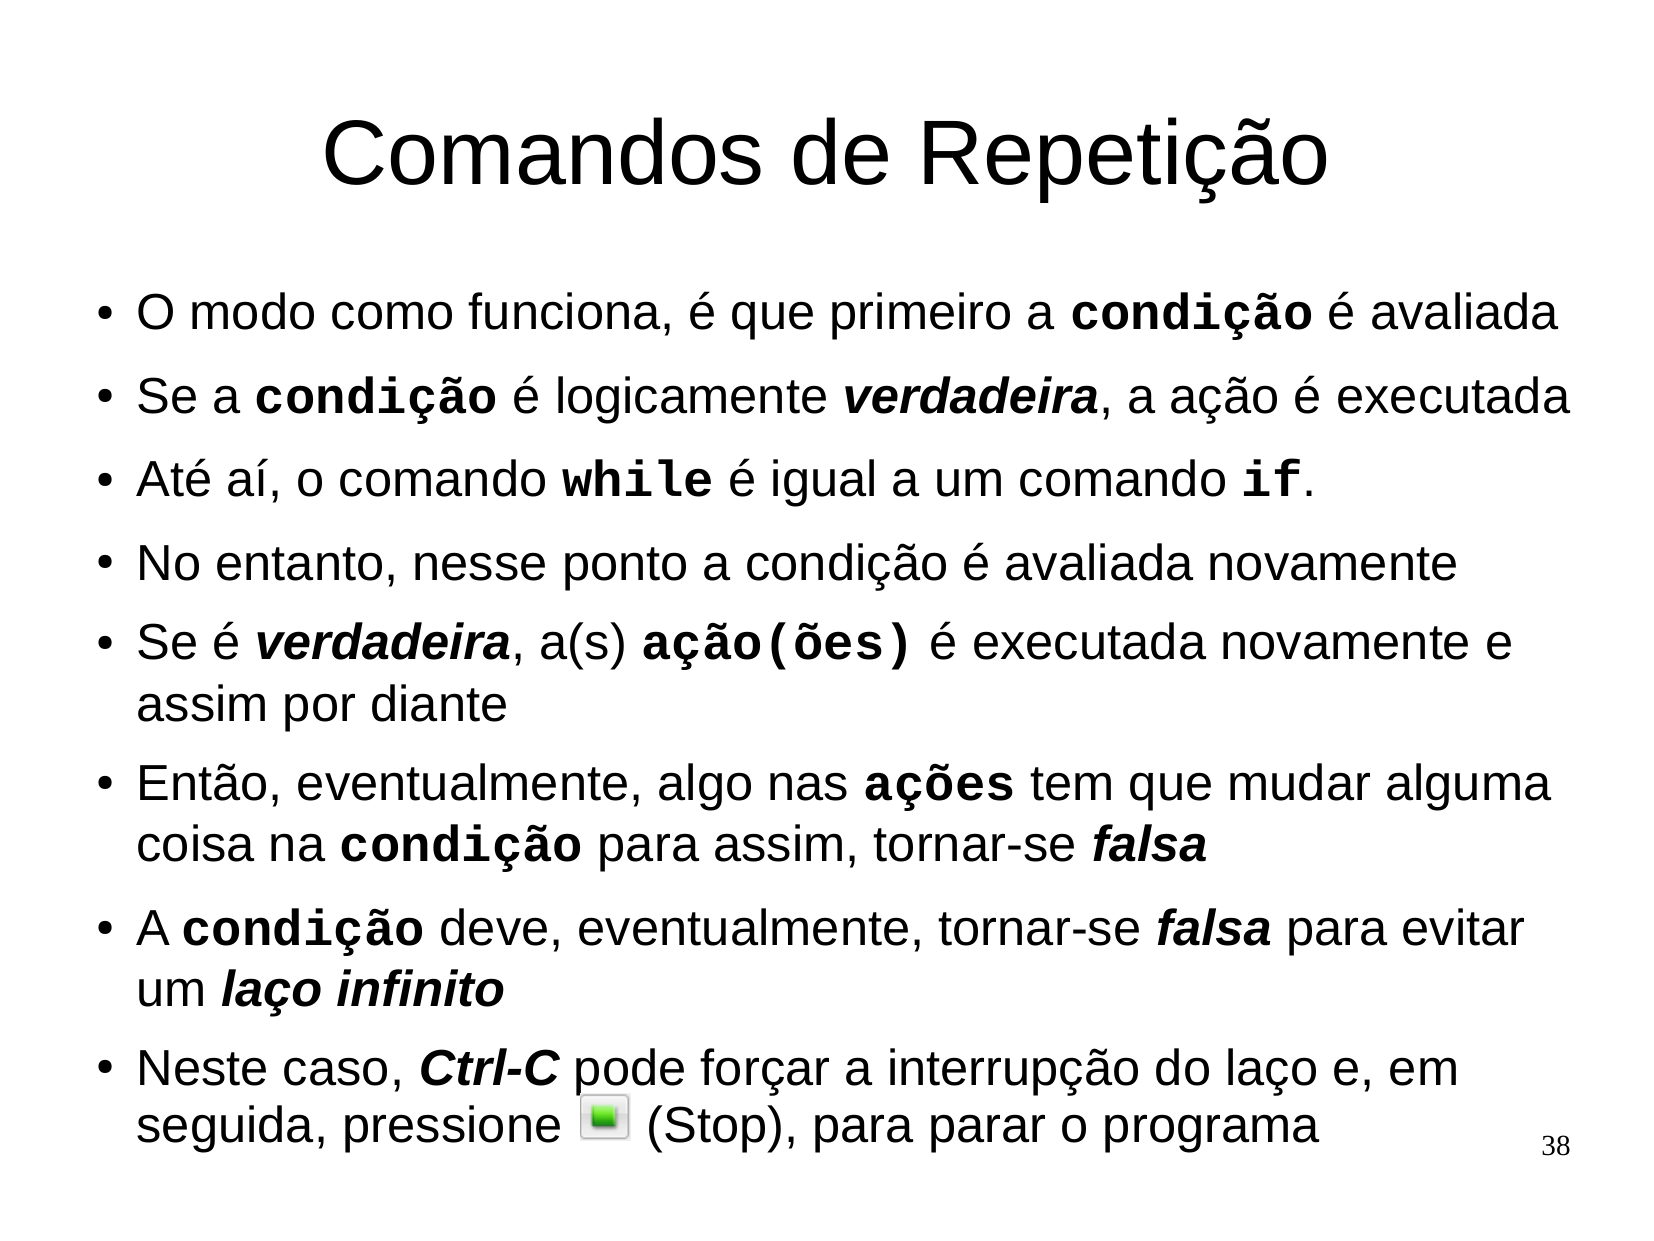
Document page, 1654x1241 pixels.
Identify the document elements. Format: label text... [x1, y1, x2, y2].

picture [580, 1093, 631, 1141]
title Comandos de Repetição [82, 49, 1571, 257]
list O modo como funciona, é que primeiro a condição é avaliada Se a condição é logicamente verdadeira, a ação é executada Até aí, o comando while é igual a um comando if. No entanto, nesse ponto a condição é avaliada novamente Se é verdadeira, a(s) ação(ões) é executada novamente e assim por diante Então, eventualmente, algo nas ações tem que mudar alguma coisa na condição para assim, tornar-se falsa A condição deve, eventualmente, tornar-se falsa para evitar um laço infinito Neste caso, Ctrl-C pode forçar a interrupção do laço e, em seguida, pressione (Stop), para parar o programa [82, 283, 1571, 1182]
